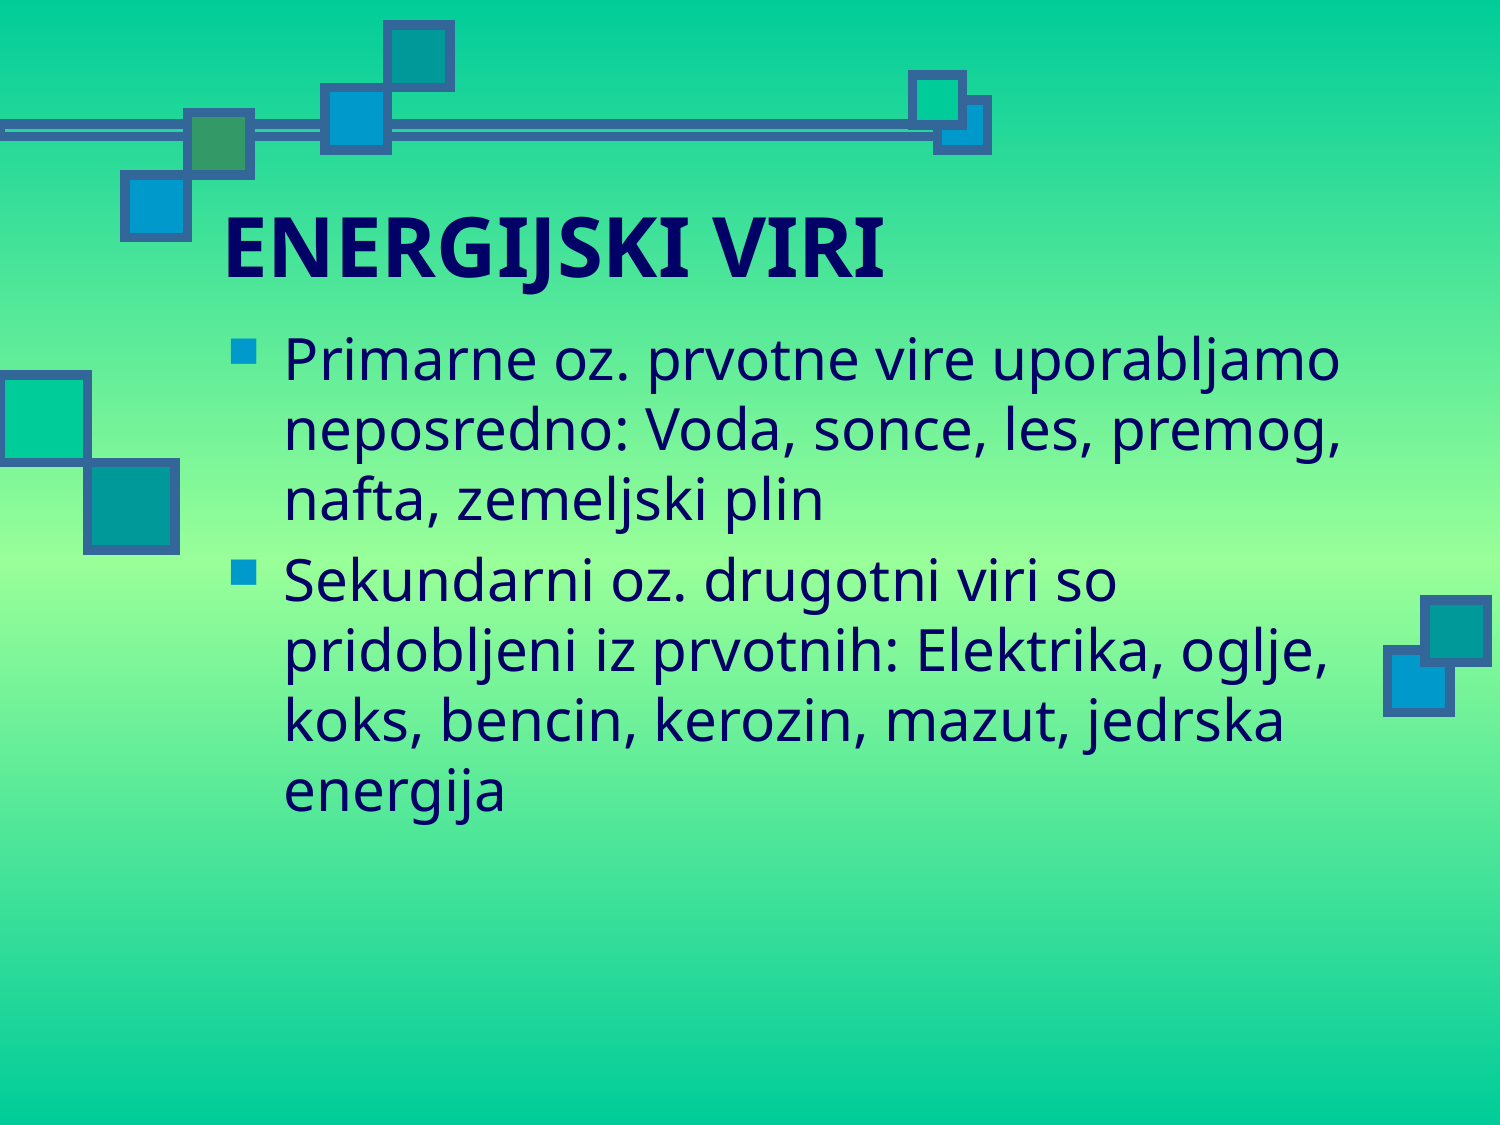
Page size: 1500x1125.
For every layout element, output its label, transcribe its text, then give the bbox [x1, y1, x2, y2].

list Primarne oz. prvotne vire uporabljamo neposredno: Voda, sonce, les, premog, nafta, zemeljski plin Sekundarni oz. drugotni viri so pridobljeni iz prvotnih: Elektrika, oglje, koks, bencin, kerozin, mazut, jedrska energija [212, 314, 1375, 1013]
title ENERGIJSKI VIRI [206, 125, 1369, 363]
